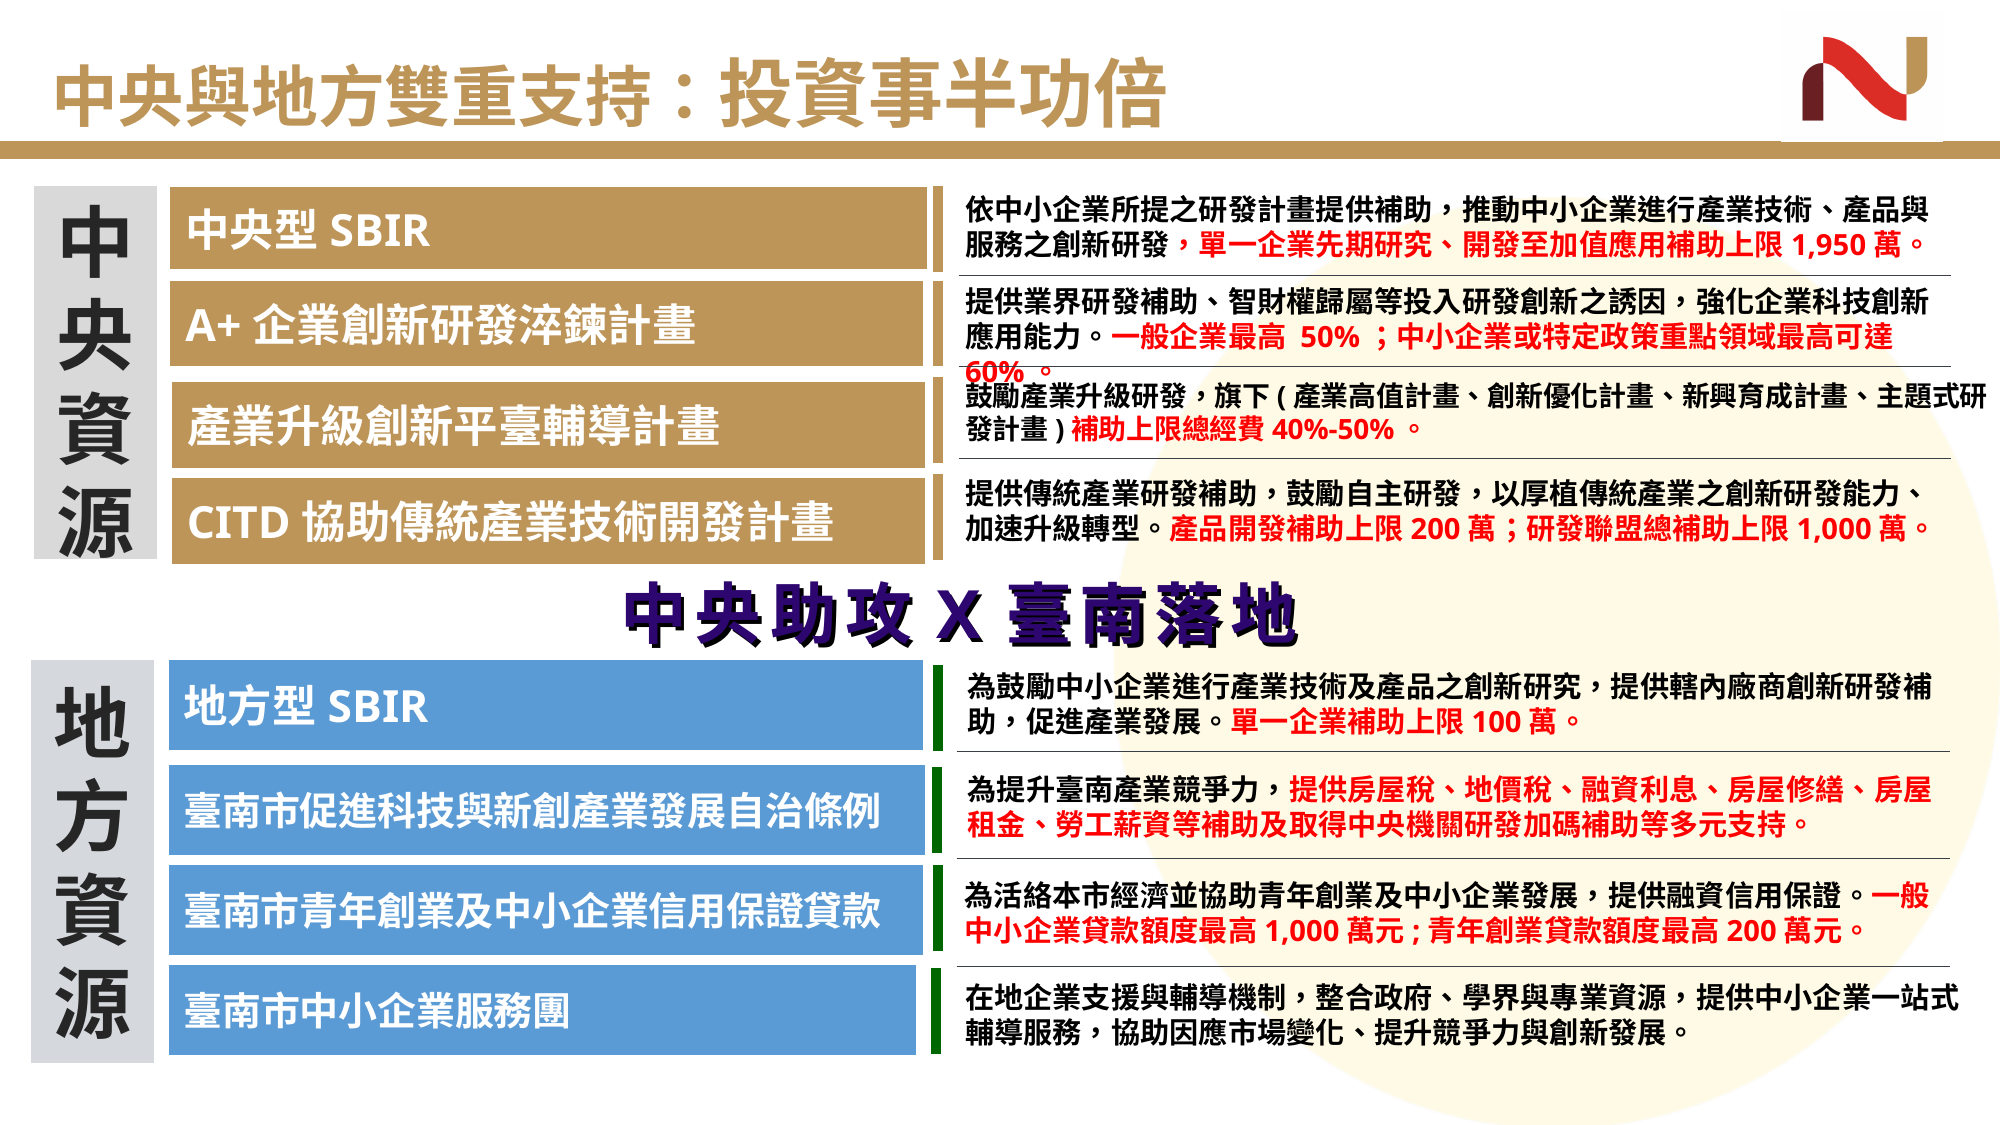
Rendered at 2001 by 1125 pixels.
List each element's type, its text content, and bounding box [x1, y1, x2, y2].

text_box [933, 186, 943, 272]
text_box 中央資源 [34, 186, 157, 559]
text_box 中央助攻X臺南落地 [516, 571, 1401, 652]
text_box 提供傳統產業研發補助，鼓勵自主研發，以厚植傳統產業之創新研發能力、加速升級轉型。產品開發補助上限200萬；研發聯盟總補助上限1,000萬。 [950, 468, 1967, 553]
text_box 產業升級創新平臺輔導計畫 [172, 382, 925, 468]
text_box 為鼓勵中小企業進行產業技術及產品之創新研究，提供轄內廠商創新研發補助，促進產業發展。單一企業補助上限100萬。 [952, 661, 1976, 746]
picture [1781, 11, 1943, 142]
text_box [933, 665, 943, 751]
text_box 在地企業支援與輔導機制，整合政府、學界與專業資源，提供中小企業一站式輔導服務，協助因應市場變化、提升競爭力與創新發展。 [950, 972, 1992, 1057]
text_box 中央與地方雙重支持：投資事半功倍 [31, 0, 1189, 130]
text_box 地方資源 [31, 660, 154, 1063]
text_box [933, 865, 943, 951]
text_box 提供業界研發補助、智財權歸屬等投入研發創新之誘因，強化企業科技創新應用能力。一般企業最高 50%；中小企業或特定政策重點領域最高可達 60%。 [950, 276, 1973, 371]
text_box 為活絡本市經濟並協助青年創業及中小企業發展，提供融資信用保證。一般中小企業貸款額度最高1,000萬元;青年創業貸款額度最高200萬元。 [950, 870, 1950, 955]
text_box A+企業創新研發淬鍊計畫 [170, 281, 923, 366]
text_box 中央型SBIR [170, 187, 927, 269]
text_box [933, 377, 943, 463]
text_box [932, 767, 942, 853]
text_box CITD協助傳統產業技術開發計畫 [172, 478, 925, 564]
text_box [0, 141, 2000, 159]
text_box 地方型SBIR [169, 660, 923, 750]
text_box 臺南市中小企業服務團 [169, 965, 916, 1055]
text_box 依中小企業所提之研發計畫提供補助，推動中小企業進行產業技術、產品與服務之創新研發，單一企業先期研究、開發至加值應用補助上限1,950萬。 [950, 184, 1958, 269]
text_box [933, 281, 943, 366]
text_box [1113, 197, 2000, 371]
text_box 臺南市促進科技與新創產業發展自治條例 [169, 765, 925, 855]
text_box [931, 968, 941, 1054]
text_box 為提升臺南產業競爭力，提供房屋稅、地價稅、融資利息、房屋修繕、房屋租金、勞工薪資等補助及取得中央機關研發加碼補助等多元支持。 [952, 764, 1950, 849]
text_box 臺南市青年創業及中小企業信用保證貸款 [169, 865, 923, 955]
text_box 鼓勵產業升級研發，旗下(產業高值計畫、創新優化計畫、新興育成計畫、主題式研發計畫)補助上限總經費40%-50%。 [950, 371, 2000, 453]
text_box [933, 474, 943, 560]
text_box [1113, 453, 2000, 1125]
